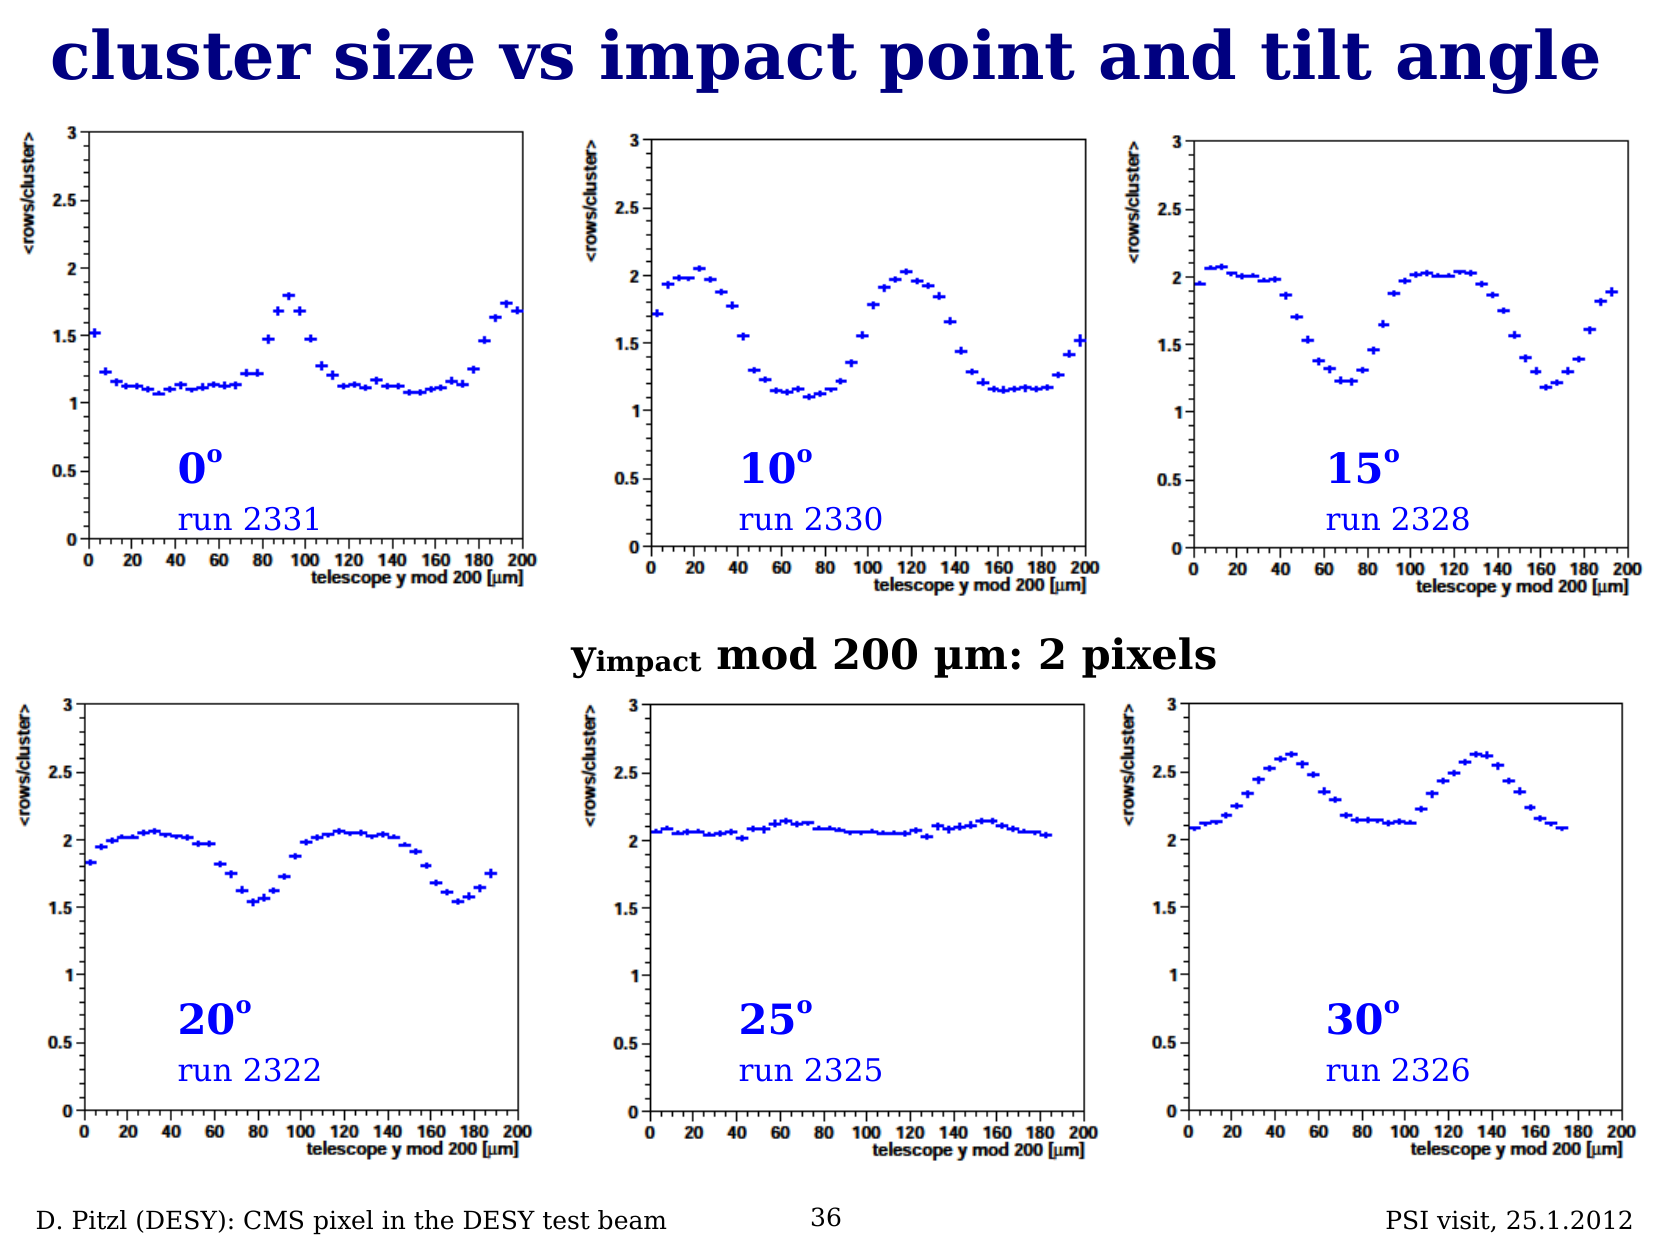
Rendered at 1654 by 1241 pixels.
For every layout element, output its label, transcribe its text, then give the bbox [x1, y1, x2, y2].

text_box 25o run 2325 [738, 979, 885, 1078]
picture [14, 694, 538, 1167]
text_box 15o run 2328 [1325, 428, 1472, 526]
text_box 30o run 2326 [1325, 979, 1472, 1078]
text_box 10o run 2330 [738, 428, 885, 526]
picture [578, 693, 1104, 1164]
picture [1120, 131, 1648, 602]
picture [15, 122, 538, 593]
text_box yimpact mod 200 µm: 2 pixels [571, 619, 1218, 680]
title cluster size vs impact point and tilt angle [0, 16, 1654, 96]
text_box 20o run 2322 [177, 979, 324, 1078]
picture [579, 128, 1104, 599]
picture [1115, 692, 1642, 1163]
text_box 0o run 2331 [177, 428, 324, 526]
